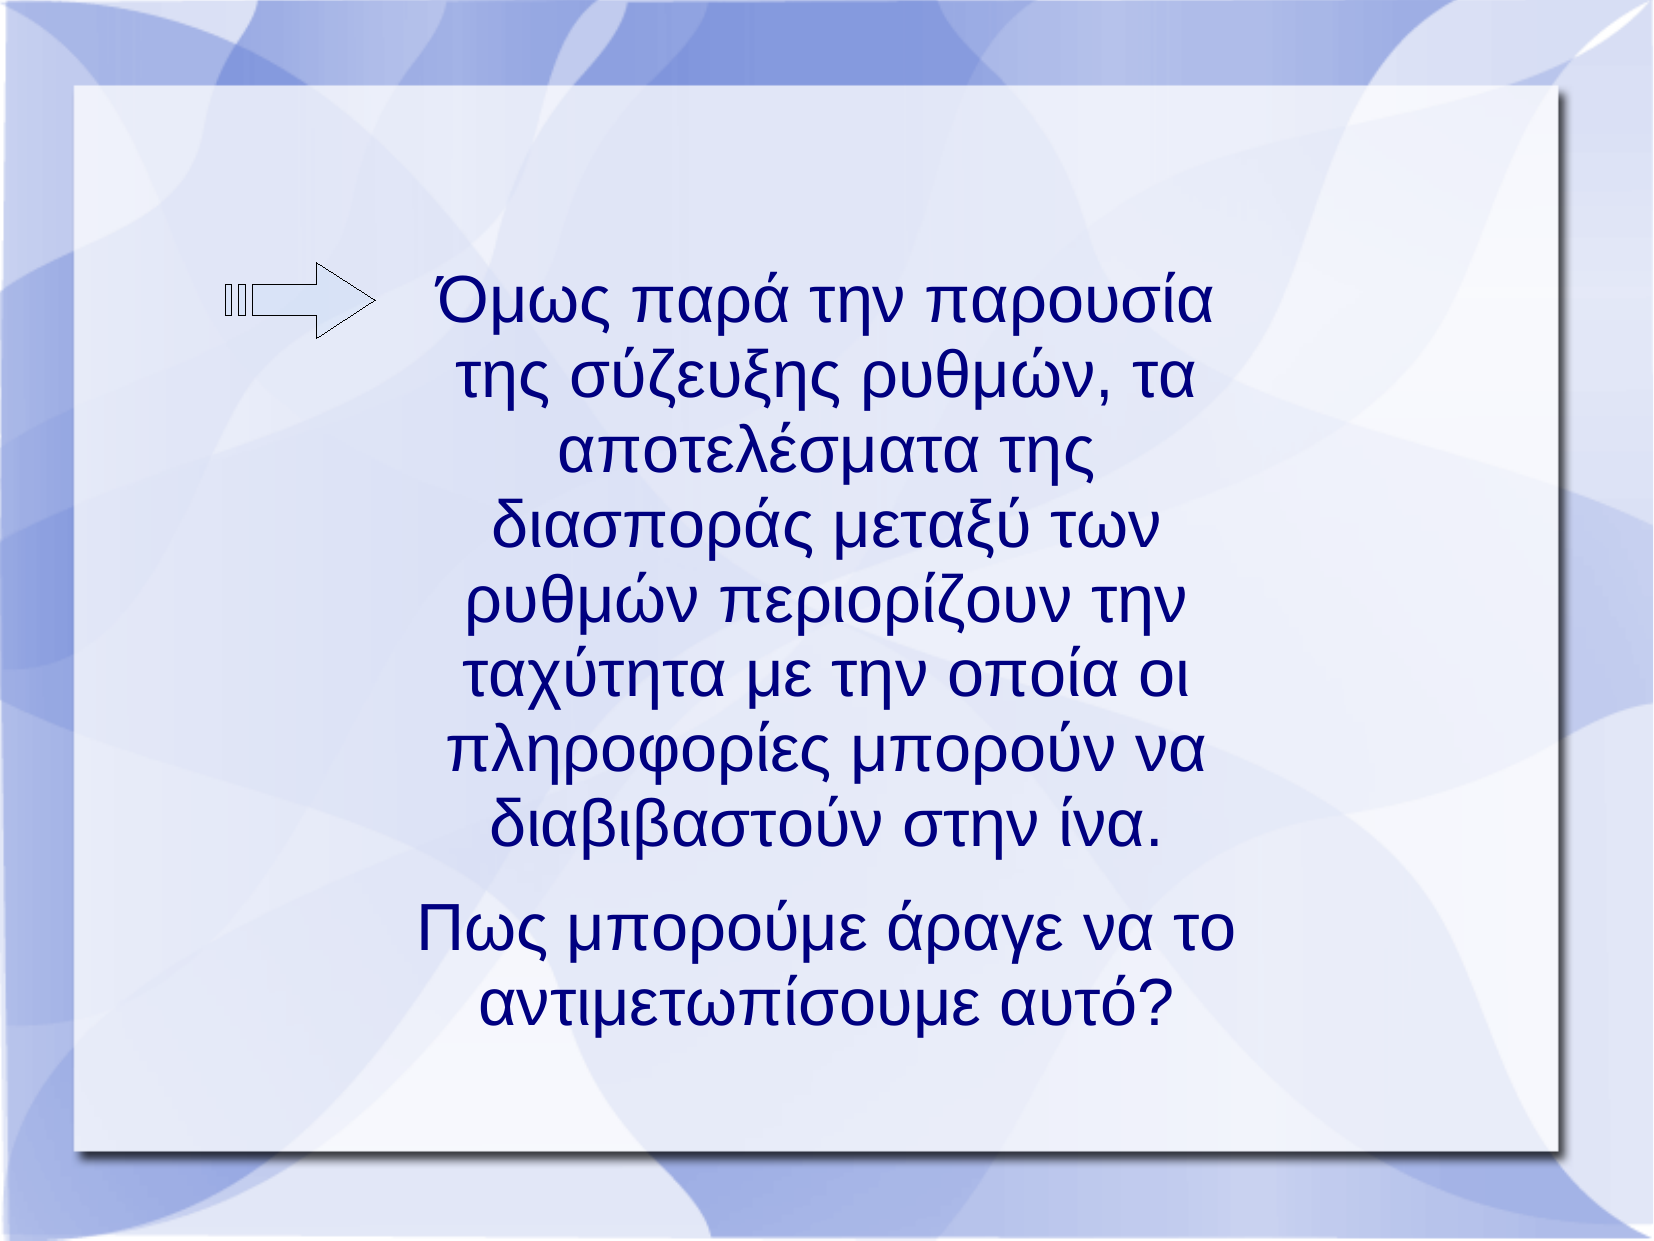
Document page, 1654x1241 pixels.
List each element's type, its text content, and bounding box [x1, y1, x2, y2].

text_box [238, 284, 246, 316]
picture [0, 0, 1654, 1241]
text_box [225, 284, 232, 316]
text_box [252, 262, 376, 339]
list Όμως παρά την παρουσία της σύζευξης ρυθμών, τα αποτελέσματα της διασποράς μεταξύ των ρυθμών περιορίζουν την ταχύτητα με την οποία οι πληροφορίες μπορούν να διαβιβαστούν στην ίνα. Πως μπορούμε άραγε να το αντιμετωπίσουμε αυτό? [337, 262, 1246, 1050]
